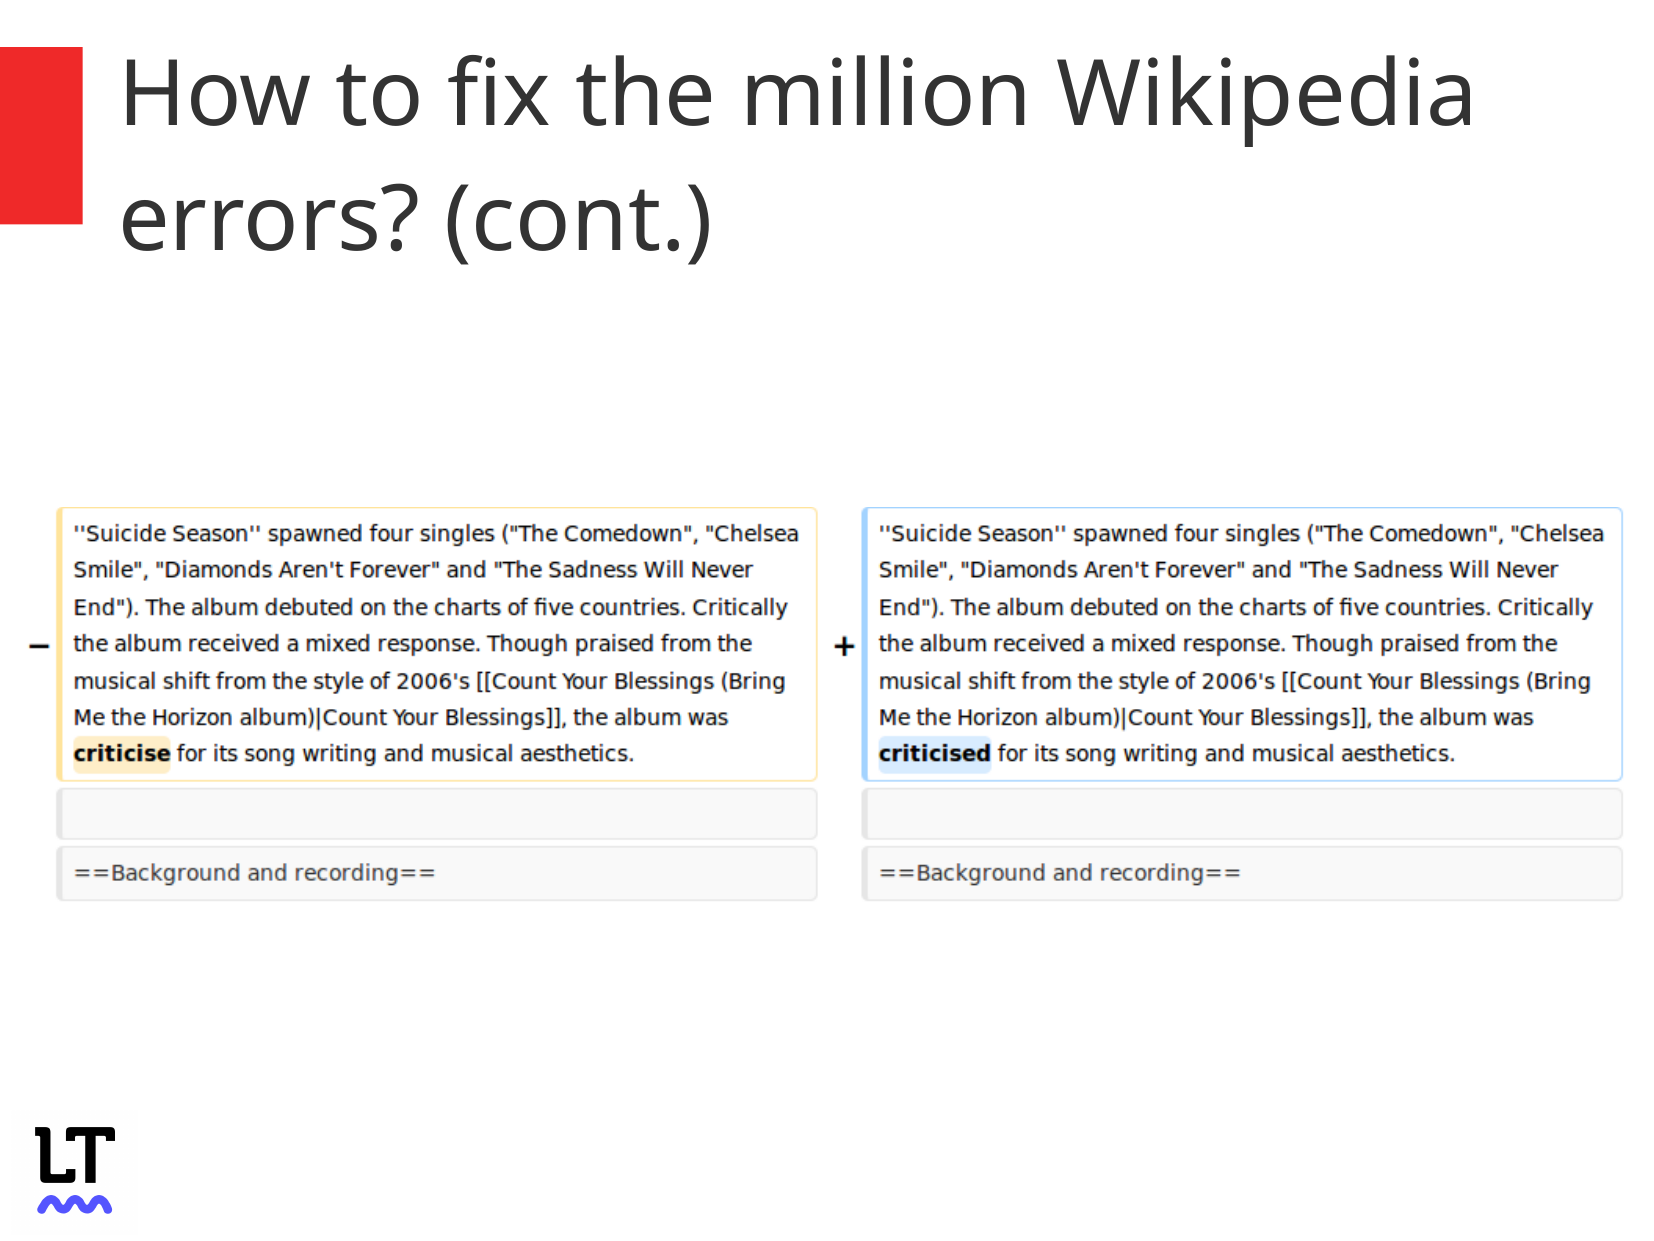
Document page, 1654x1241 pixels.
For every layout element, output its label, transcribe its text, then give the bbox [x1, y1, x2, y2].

title How to fix the million Wikipedia errors? (cont.) [118, 49, 1571, 257]
picture [11, 507, 1642, 906]
picture [11, 1110, 138, 1235]
